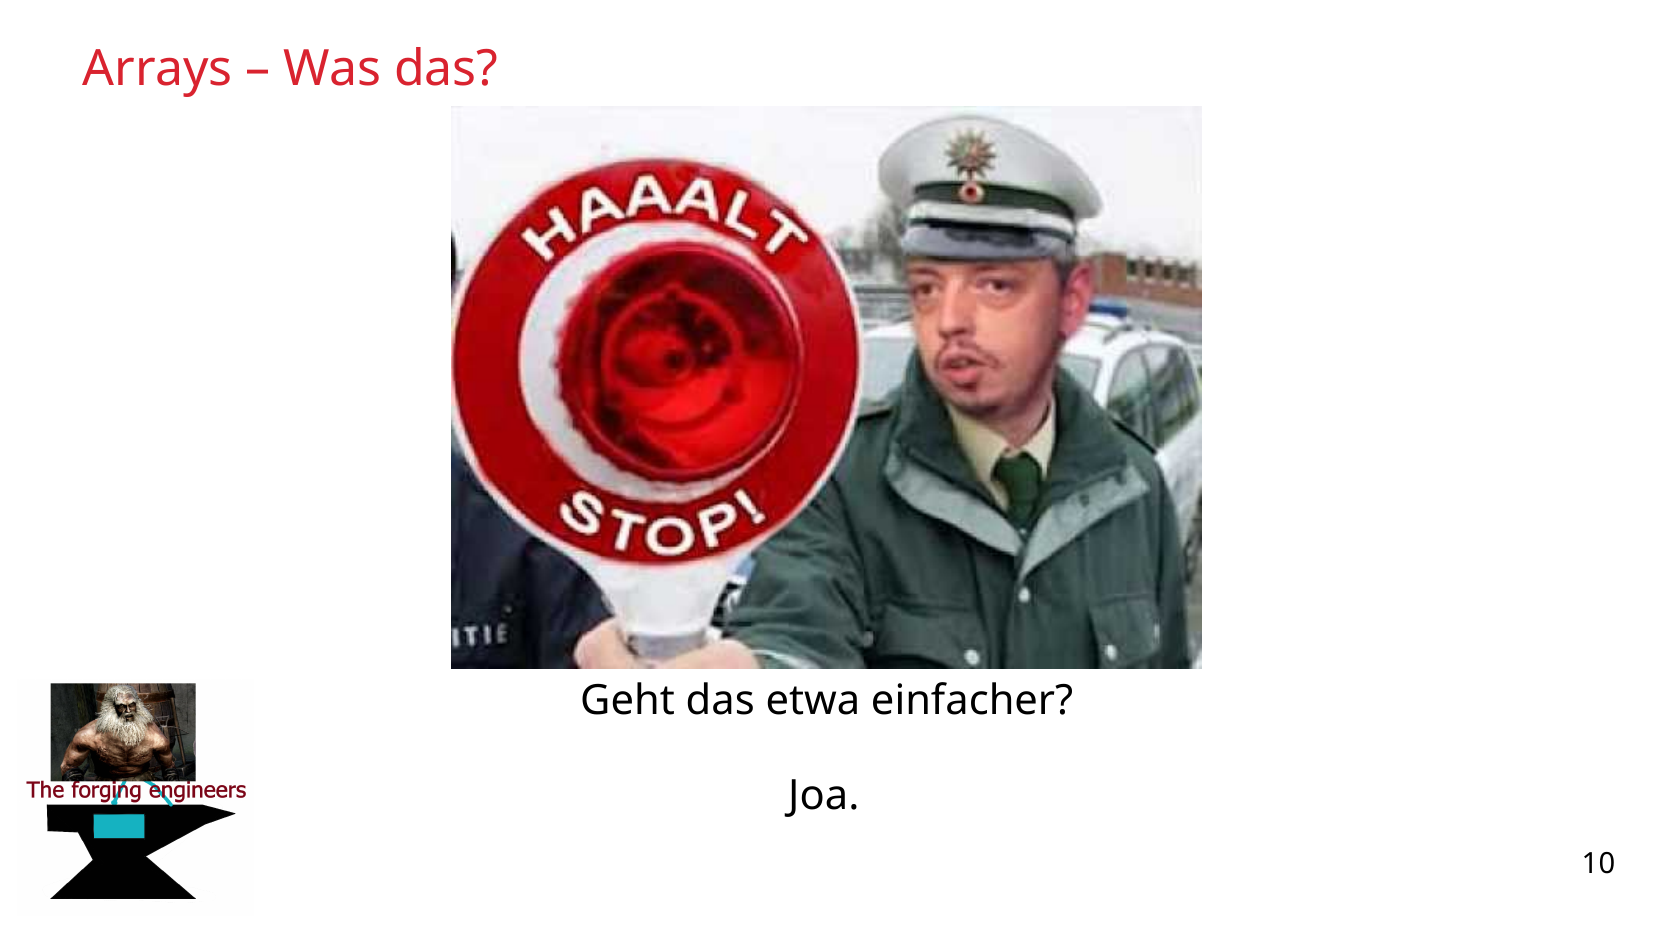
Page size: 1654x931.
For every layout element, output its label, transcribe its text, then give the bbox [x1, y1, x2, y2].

text_box Joa. [572, 767, 1075, 827]
title Arrays – Was das? [82, 37, 1571, 95]
picture [451, 106, 1202, 669]
picture [17, 679, 254, 916]
text_box Geht das etwa einfacher? [575, 673, 1078, 733]
